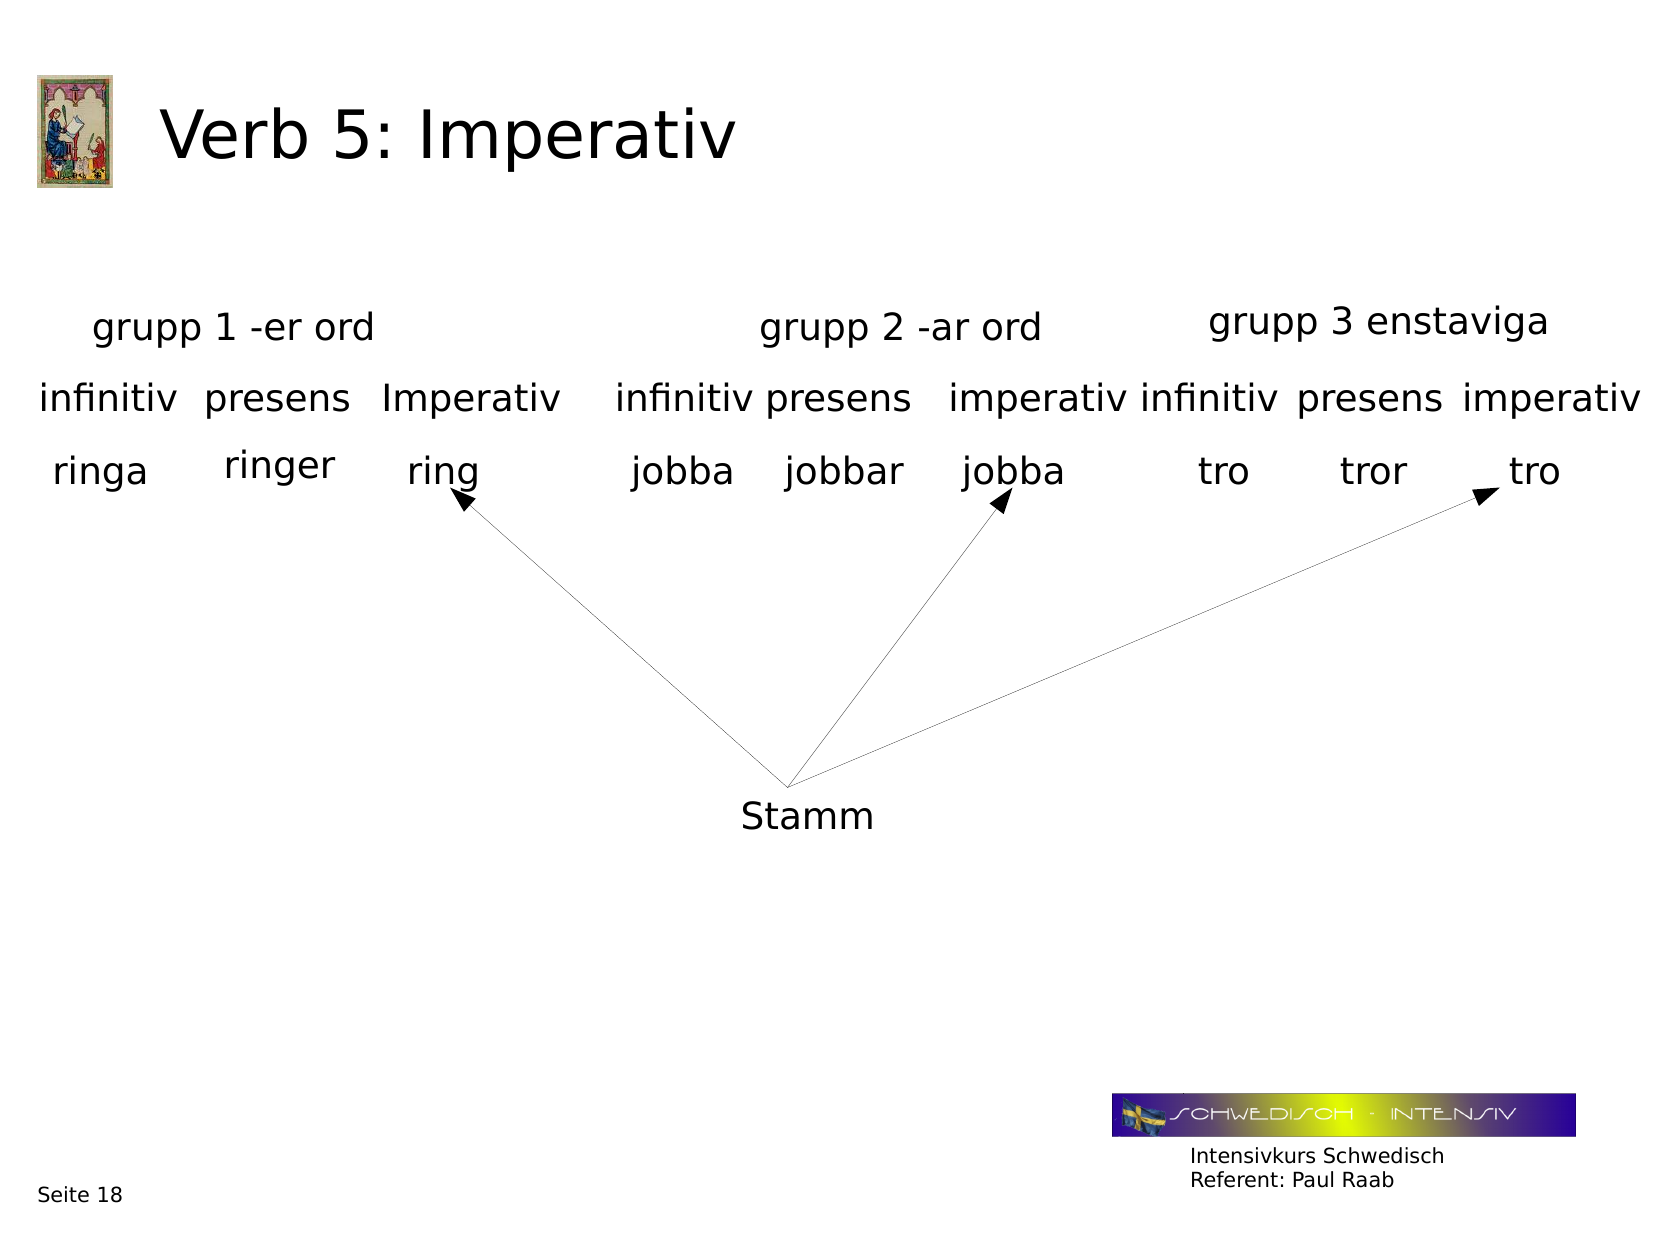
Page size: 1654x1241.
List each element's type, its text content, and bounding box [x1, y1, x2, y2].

text_box jobba [947, 442, 1081, 501]
text_box infinitiv [23, 369, 226, 488]
text_box tro [1183, 442, 1266, 501]
text_box jobba [616, 442, 750, 501]
text_box presens [1281, 369, 1447, 428]
picture [1112, 1093, 1576, 1137]
text_box tro [1494, 442, 1577, 501]
text_box infinitiv [1165, 369, 1281, 428]
text_box imperativ [933, 369, 1165, 428]
text_box imperativ [1447, 369, 1654, 488]
text_box Imperativ [366, 369, 598, 428]
text_box grupp 3 enstaviga [1193, 292, 1654, 351]
text_box presens [750, 369, 933, 428]
text_box tror [1324, 442, 1423, 501]
text_box infinitiv [600, 369, 750, 428]
picture [37, 75, 113, 188]
text_box ringa [37, 442, 164, 501]
text_box presens [189, 369, 366, 428]
text_box ring [392, 442, 496, 501]
text_box grupp 2 -ar ord [744, 298, 1082, 357]
text_box Verb 5: Imperativ [144, 88, 901, 182]
text_box Stamm [725, 787, 938, 846]
text_box ringer [208, 436, 351, 495]
text_box grupp 1 -er ord [77, 298, 415, 357]
text_box jobbar [769, 442, 920, 501]
